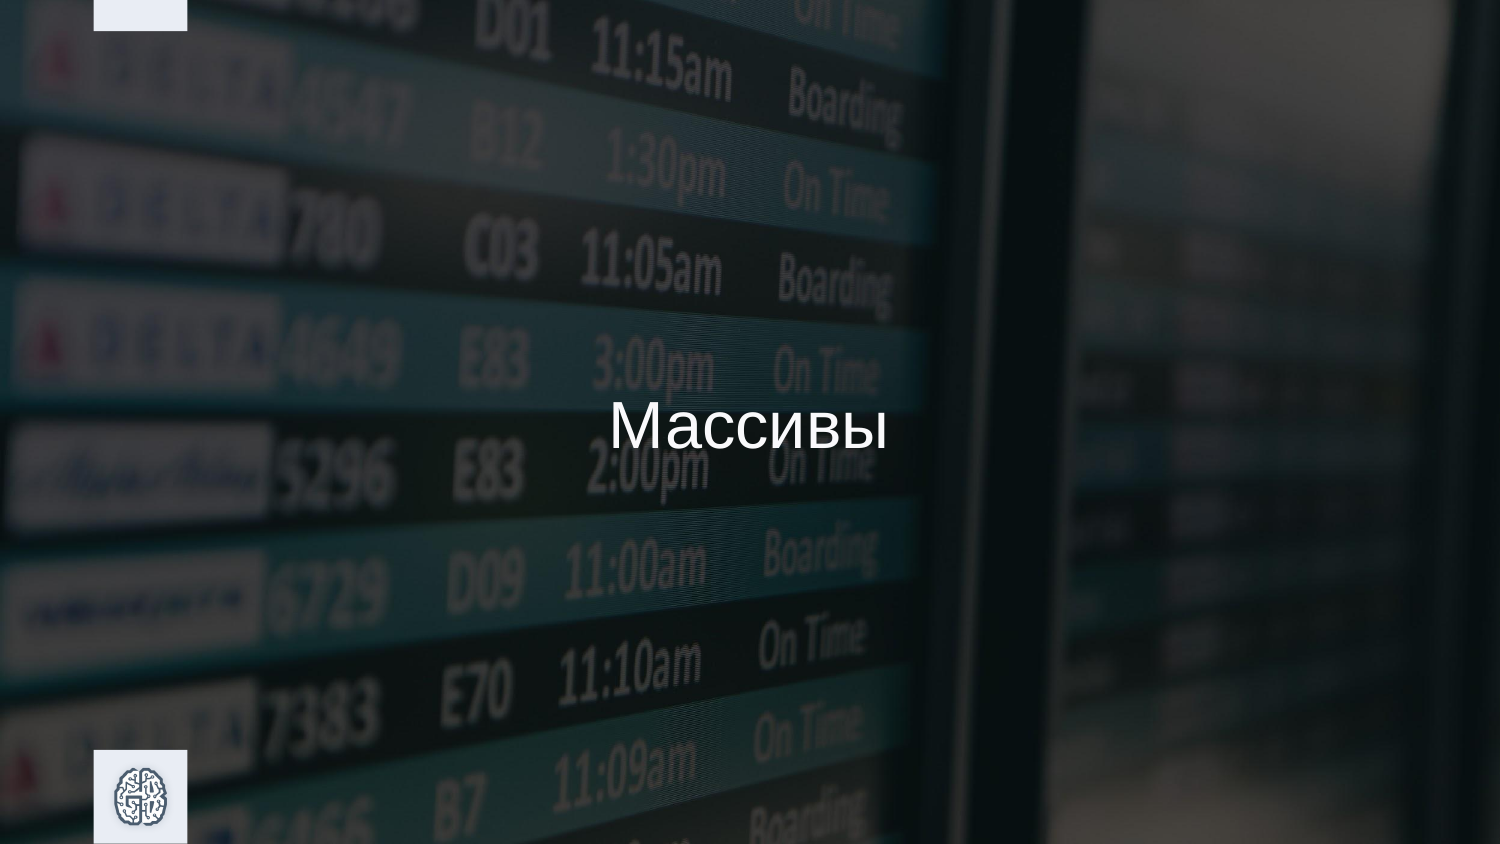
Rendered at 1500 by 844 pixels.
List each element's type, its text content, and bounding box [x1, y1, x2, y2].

picture [0, 0, 1500, 844]
text_box Массивы [187, 93, 1312, 750]
picture [106, 760, 175, 834]
